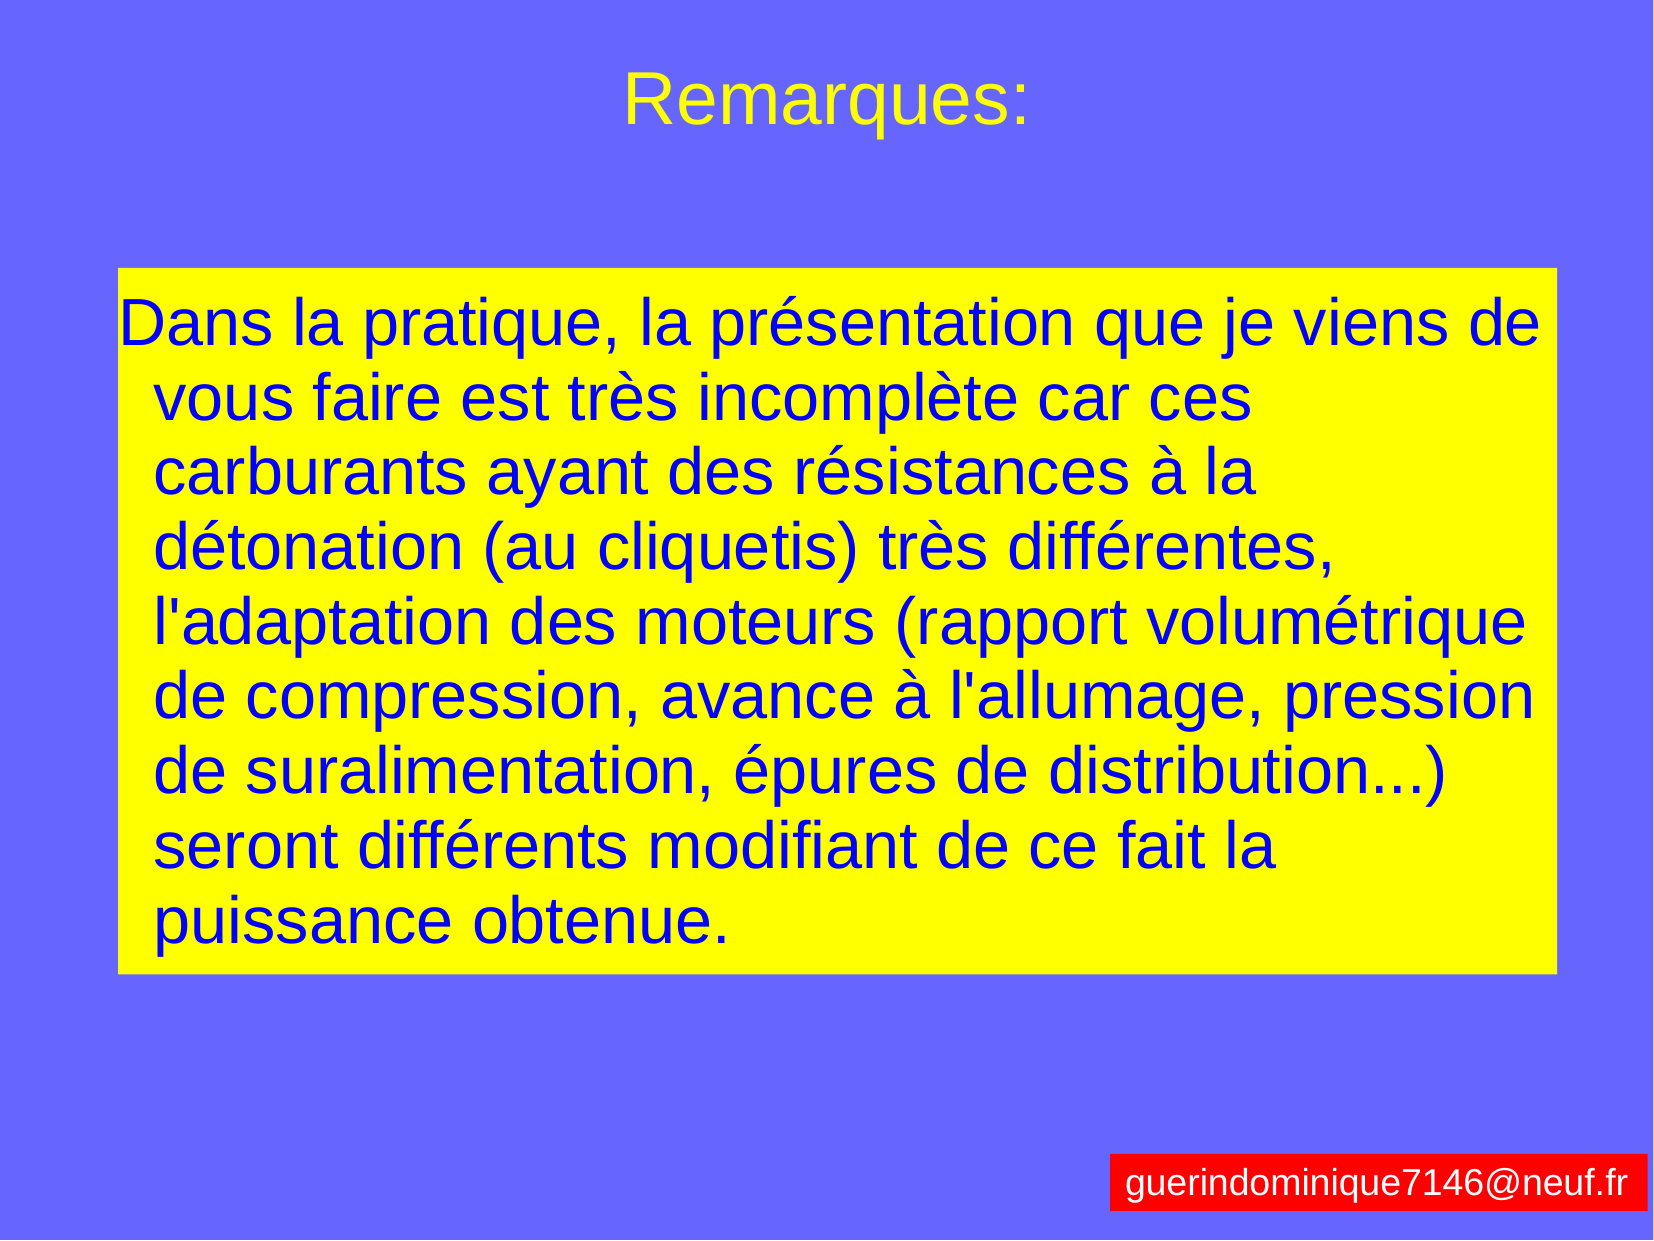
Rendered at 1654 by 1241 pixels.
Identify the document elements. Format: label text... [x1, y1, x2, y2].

subtitle Dans la pratique, la présentation que je viens de vous faire est très incomplète car ces carburants ayant des résistances à la détonation (au cliquetis) très différentes, l'adaptation des moteurs (rapport volumétrique de compression, avance à l'allumage, pression de suralimentation, épures de distribution...) seront différents modifiant de ce fait la puissance obtenue. [118, 267, 1558, 975]
text_box guerindominique7146@neuf.fr [1110, 1153, 1648, 1211]
title Remarques: [82, 49, 1571, 148]
